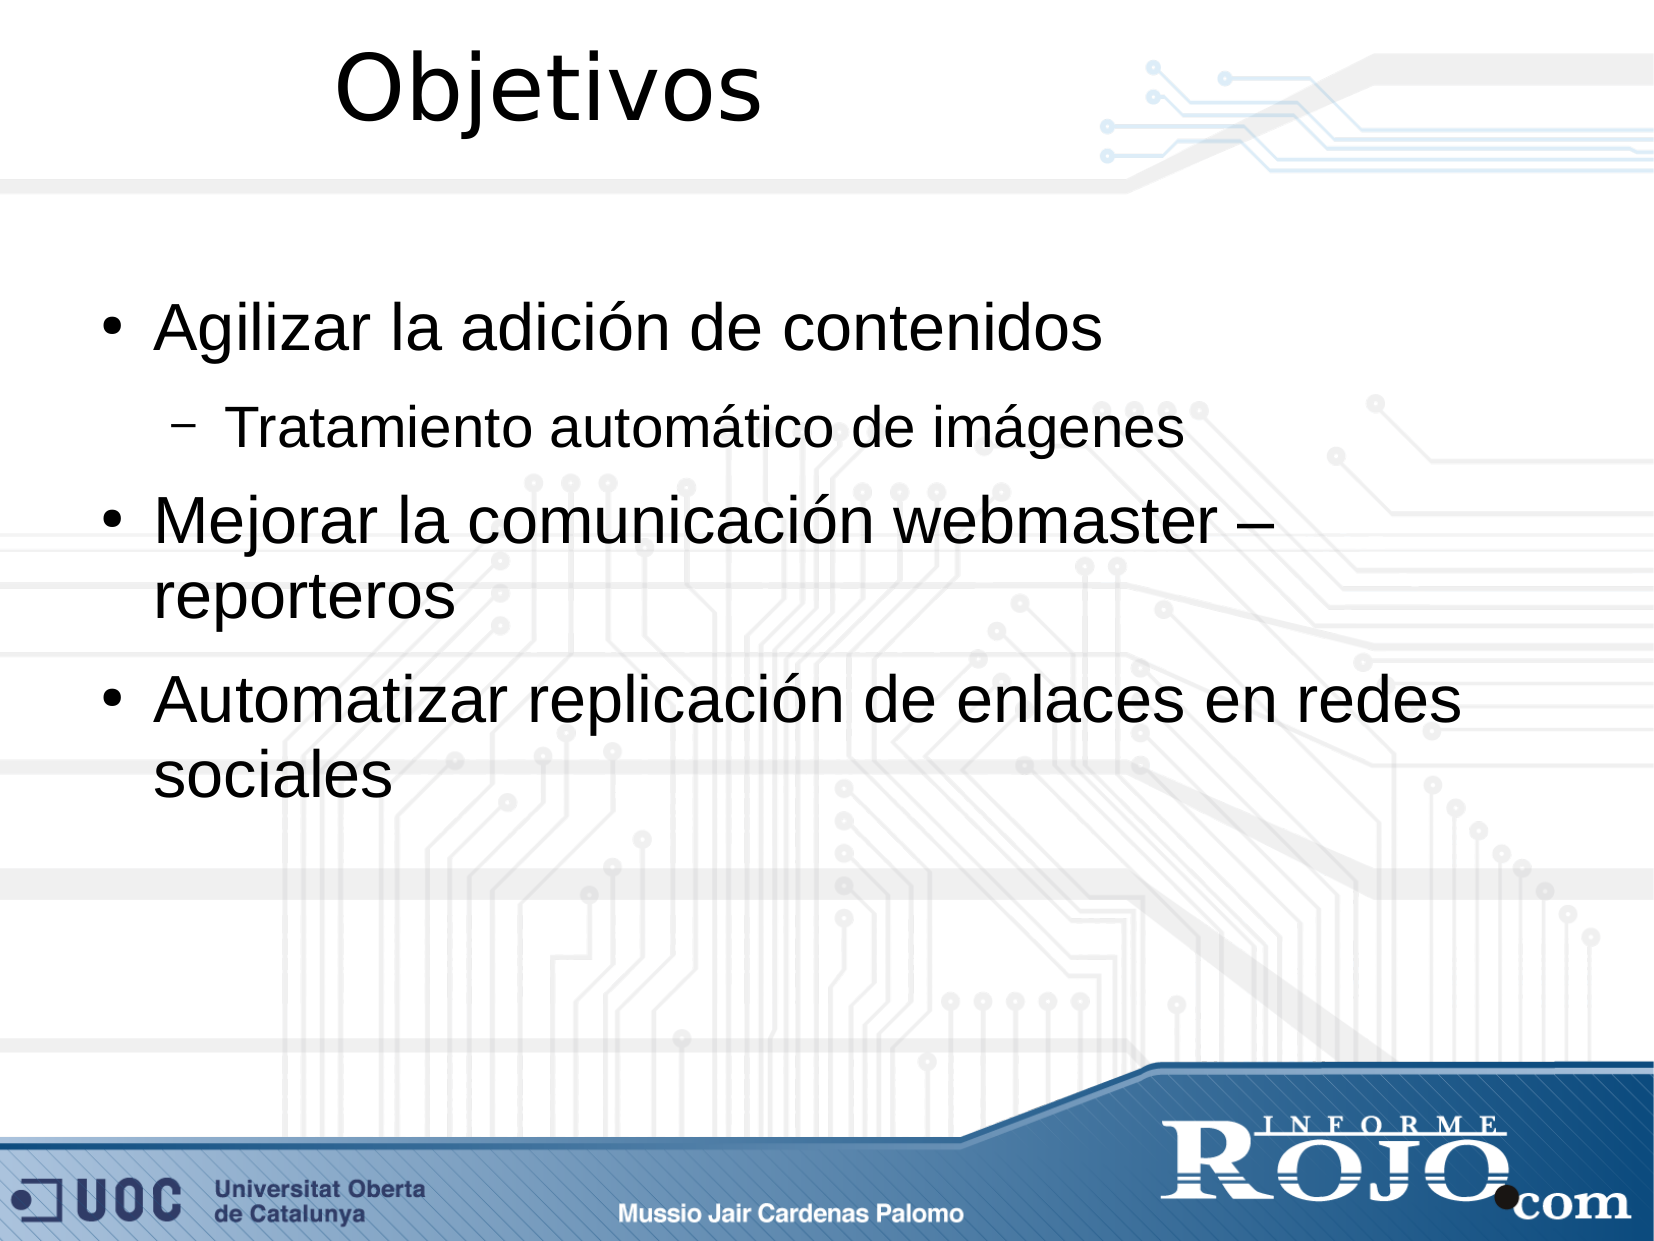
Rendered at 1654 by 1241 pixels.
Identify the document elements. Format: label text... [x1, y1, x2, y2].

title Objetivos [0, 0, 1099, 178]
list Agilizar la adición de contenidos Tratamiento automático de imágenes Mejorar la comunicación webmaster – reporteros Automatizar replicación de enlaces en redes sociales [82, 290, 1538, 1010]
picture [0, 0, 1654, 1241]
